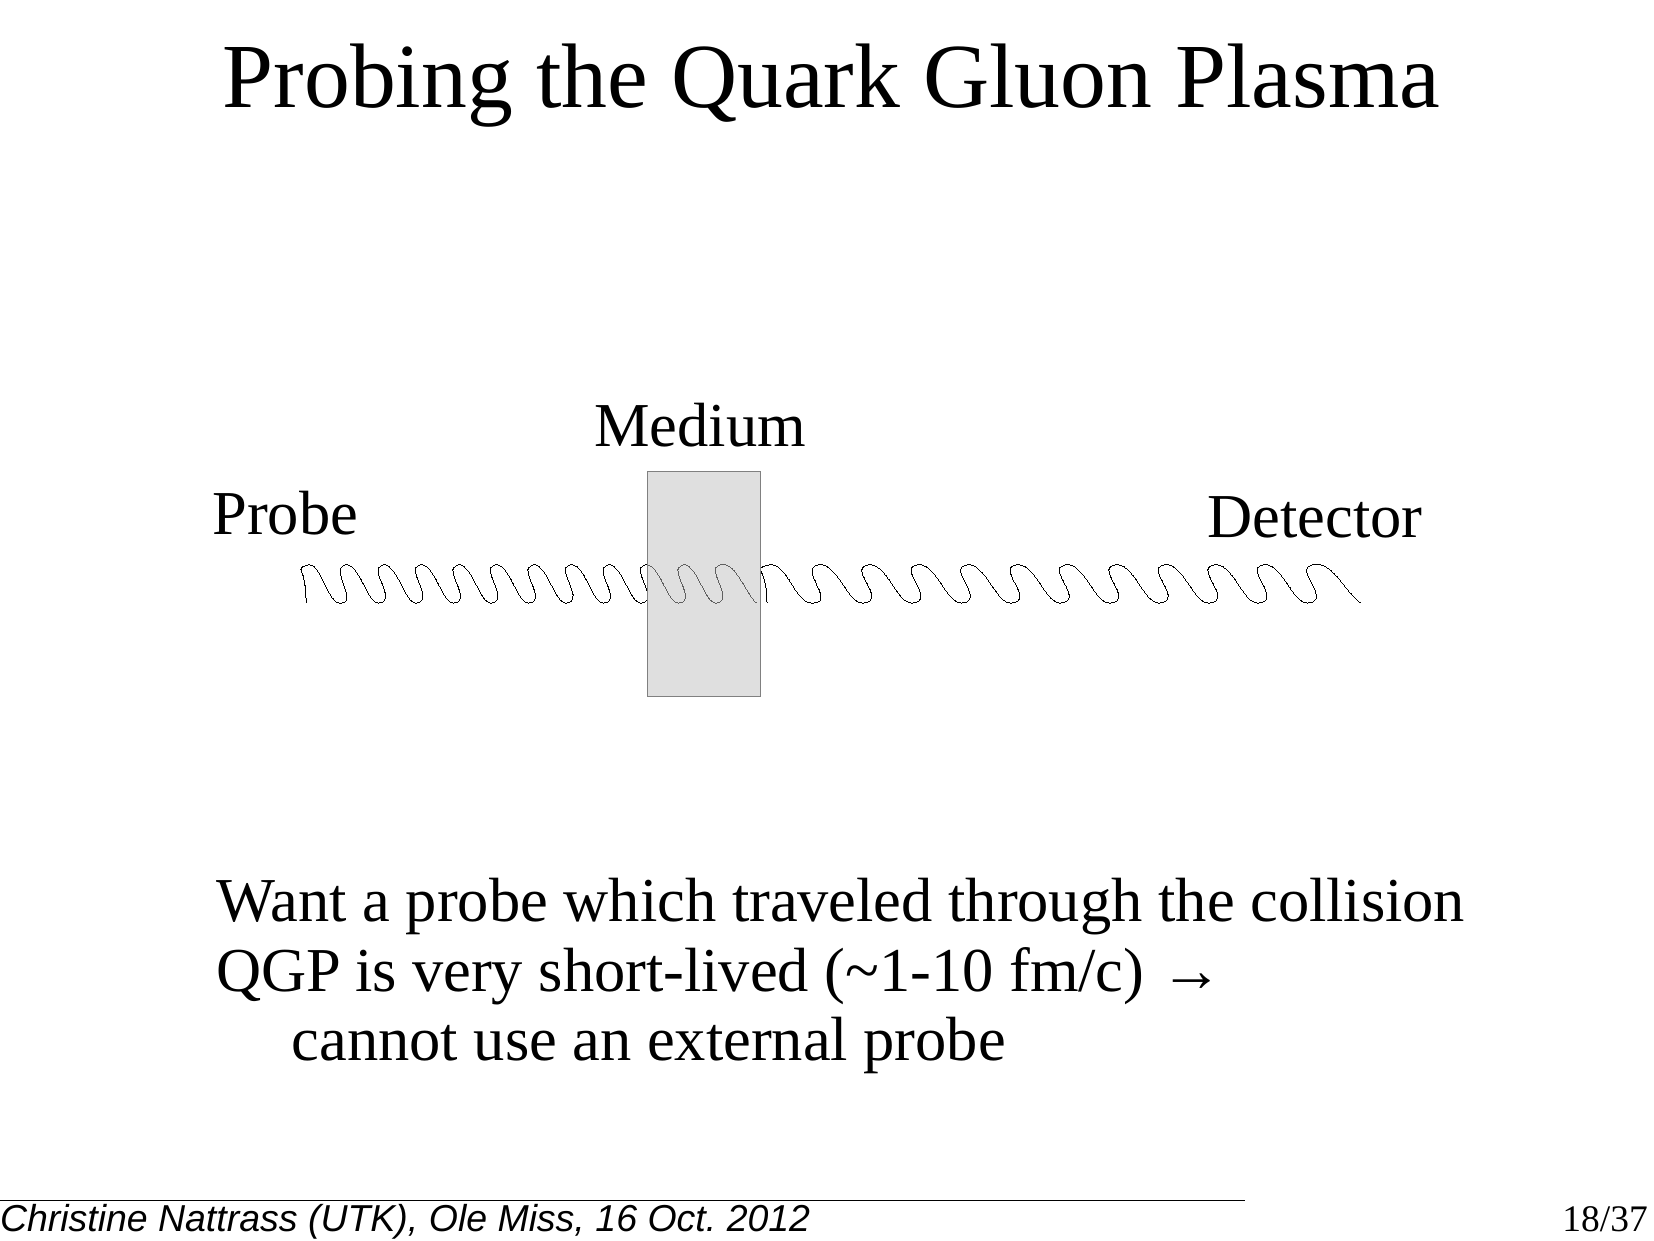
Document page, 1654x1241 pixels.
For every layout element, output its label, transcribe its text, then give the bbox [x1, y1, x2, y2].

title Probing the Quark Gluon Plasma [88, 15, 1577, 139]
text_box [647, 471, 761, 697]
text_box Want a probe which traveled through the collision QGP is very short-lived (~1-10 fm/c) → cannot use an external probe [201, 858, 1482, 1132]
text_box Detector [1192, 474, 1472, 559]
text_box Probe [197, 471, 423, 556]
text_box Medium [547, 382, 854, 467]
